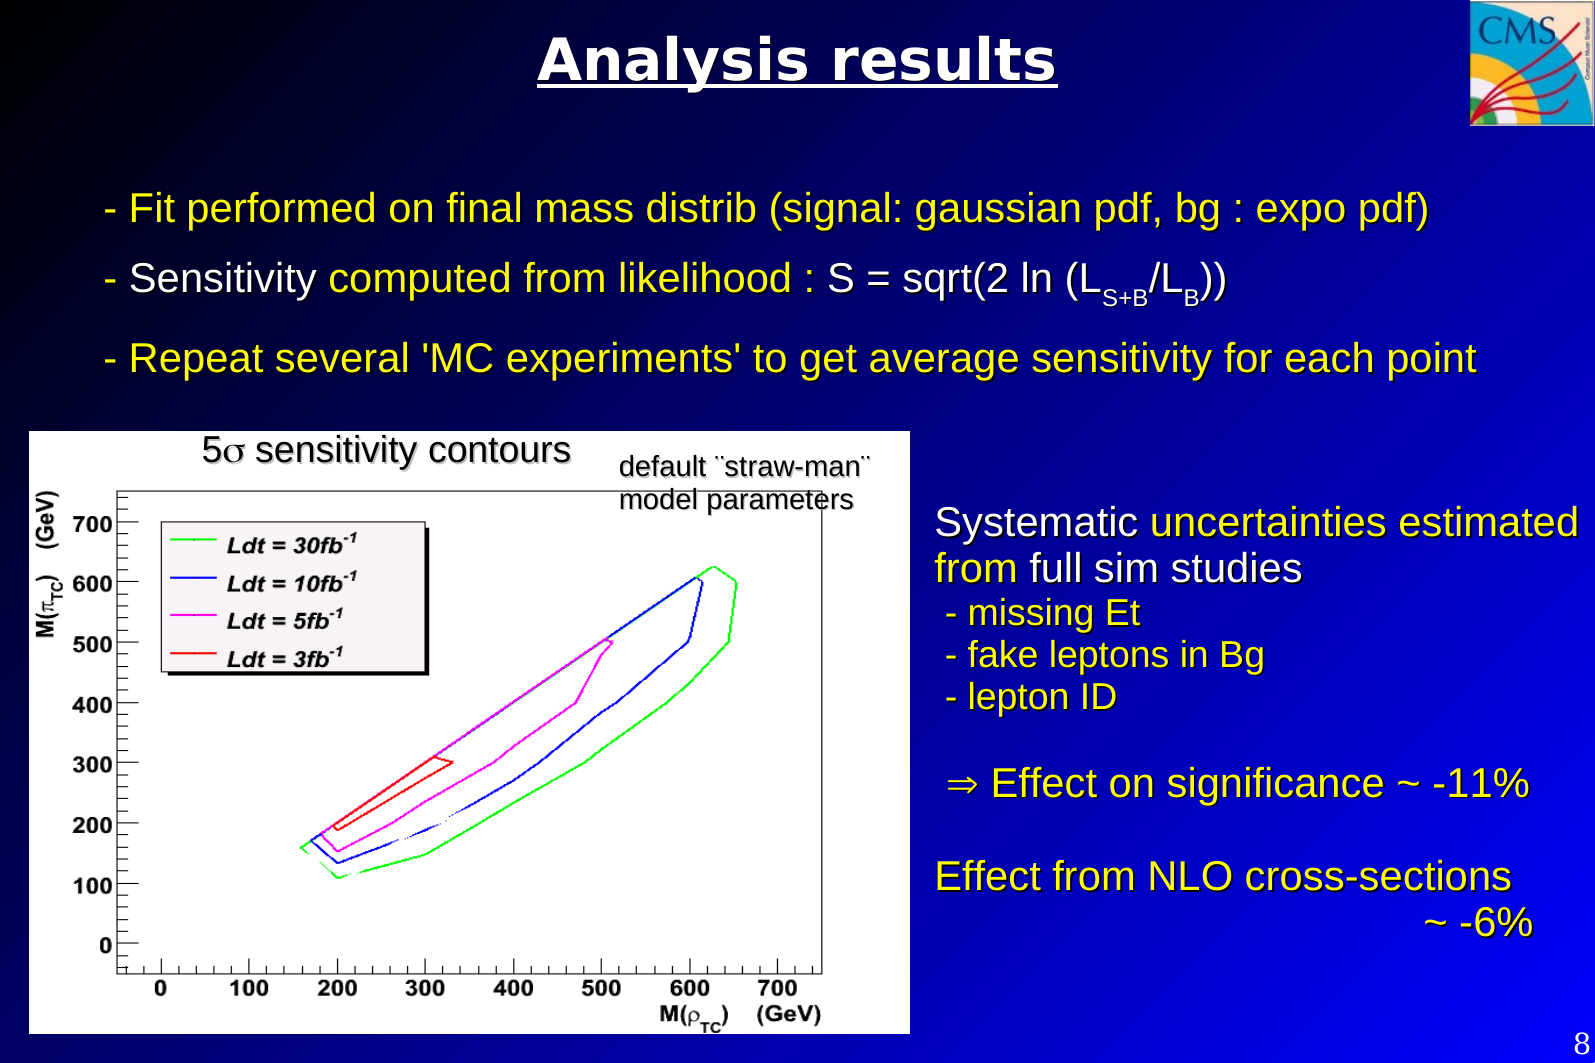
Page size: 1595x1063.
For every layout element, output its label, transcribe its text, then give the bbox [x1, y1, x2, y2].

picture [1470, 0, 1595, 126]
title Analysis results [79, 0, 1515, 142]
picture [29, 431, 910, 1034]
picture [1480, 21, 1484, 37]
picture [1514, 29, 1522, 40]
text_box Systematic uncertainties estimated from full sim studies - missing Et - fake leptons in Bg - lepton ID ⇒ Effect on significance ~ -11% Effect from NLO cross-sections ~ -6% [919, 491, 1595, 1004]
text_box - Fit performed on final mass distrib (signal: gaussian pdf, bg : expo pdf) - Sensitivity computed from likelihood : S = sqrt(2 ln (LS+B/LB)) - Repeat several 'MC experiments' to get average sensitivity for each point [88, 177, 1493, 404]
text_box 5 sensitivity contours [186, 421, 587, 479]
picture [1483, 38, 1491, 44]
picture [1508, 19, 1514, 28]
text_box default ¨straw-man¨ model parameters [603, 442, 886, 531]
